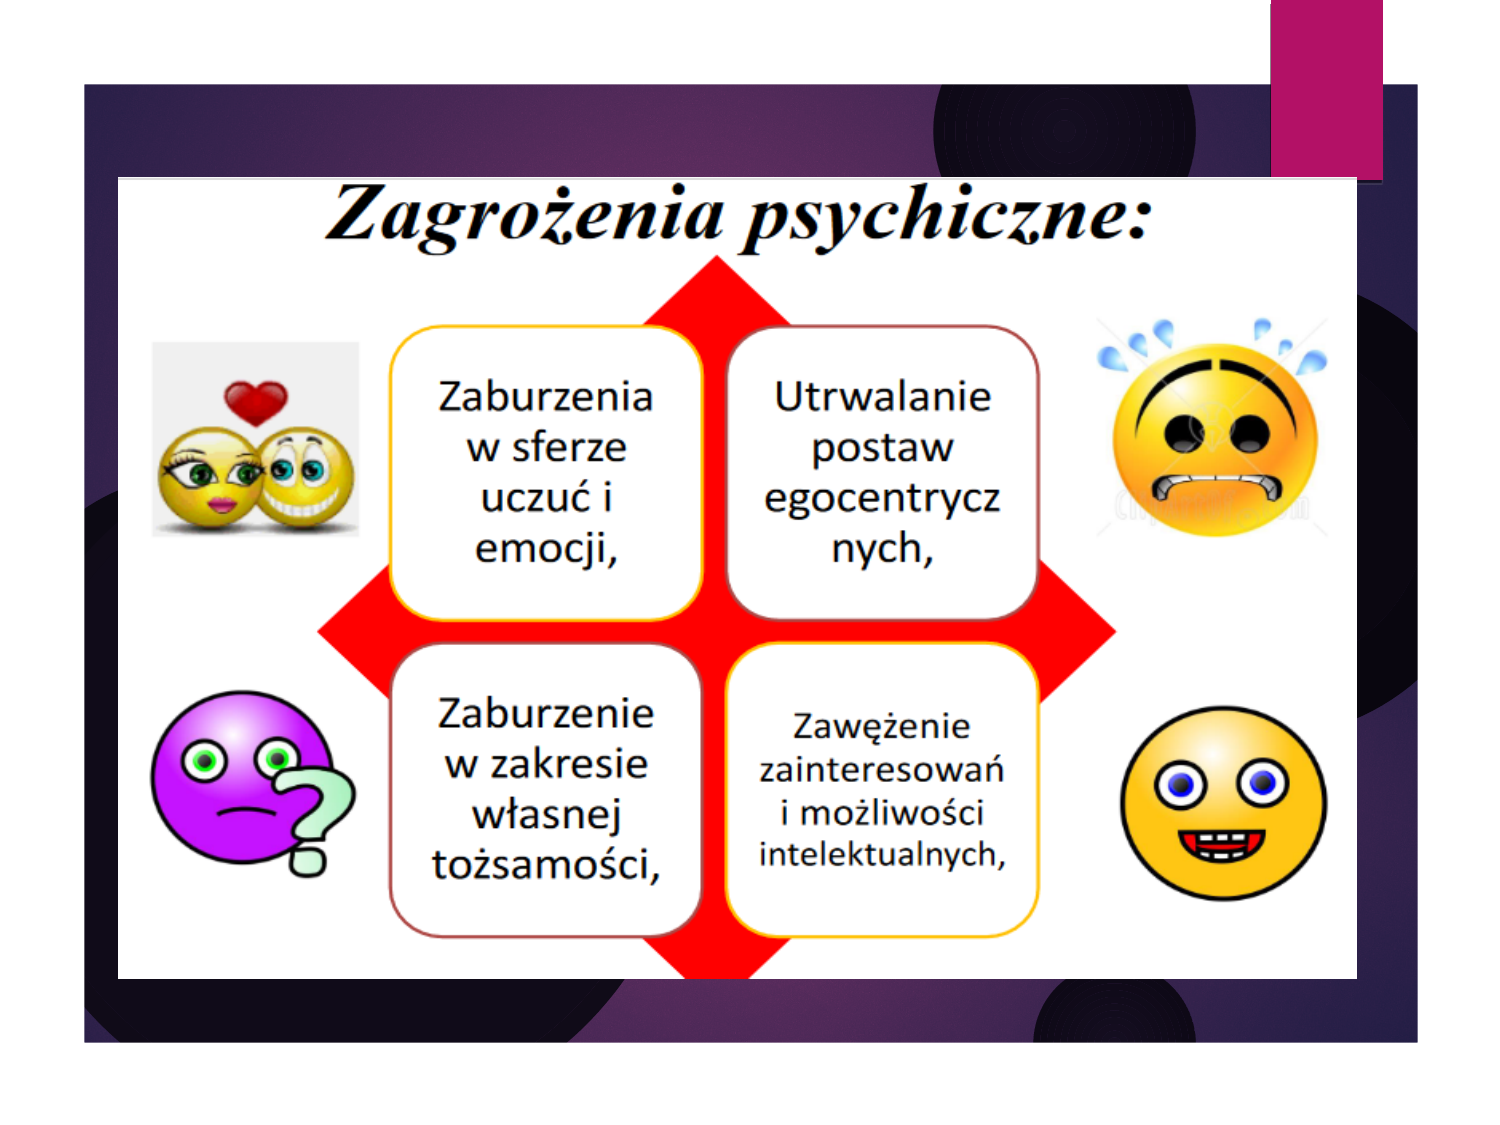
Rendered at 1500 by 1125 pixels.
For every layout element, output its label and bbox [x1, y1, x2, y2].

picture [118, 177, 1357, 979]
